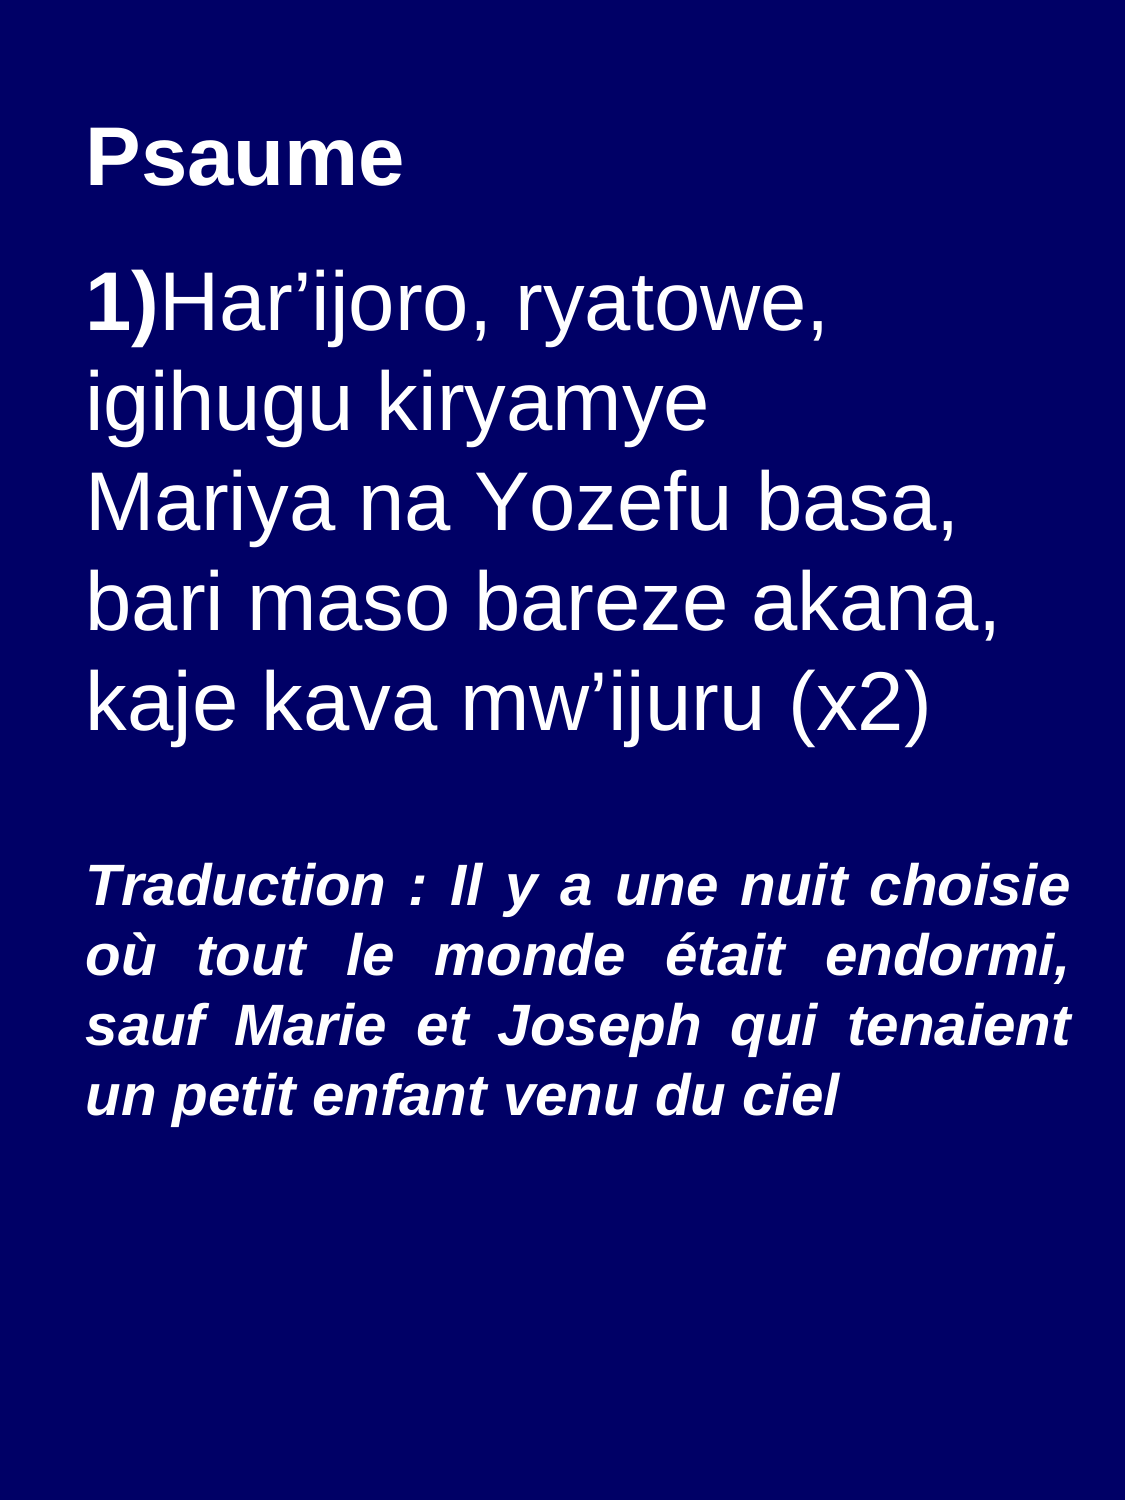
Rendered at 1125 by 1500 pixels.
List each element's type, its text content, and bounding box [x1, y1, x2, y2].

text_box Psaume 1)Har’ijoro, ryatowe, igihugu kiryamye Mariya na Yozefu basa, bari maso bareze akana, kaje kava mw’ijuru (x2) Traduction : Il y a une nuit choisie où tout le monde était endormi, sauf Marie et Joseph qui tenaient un petit enfant venu du ciel [70, 94, 1087, 1135]
